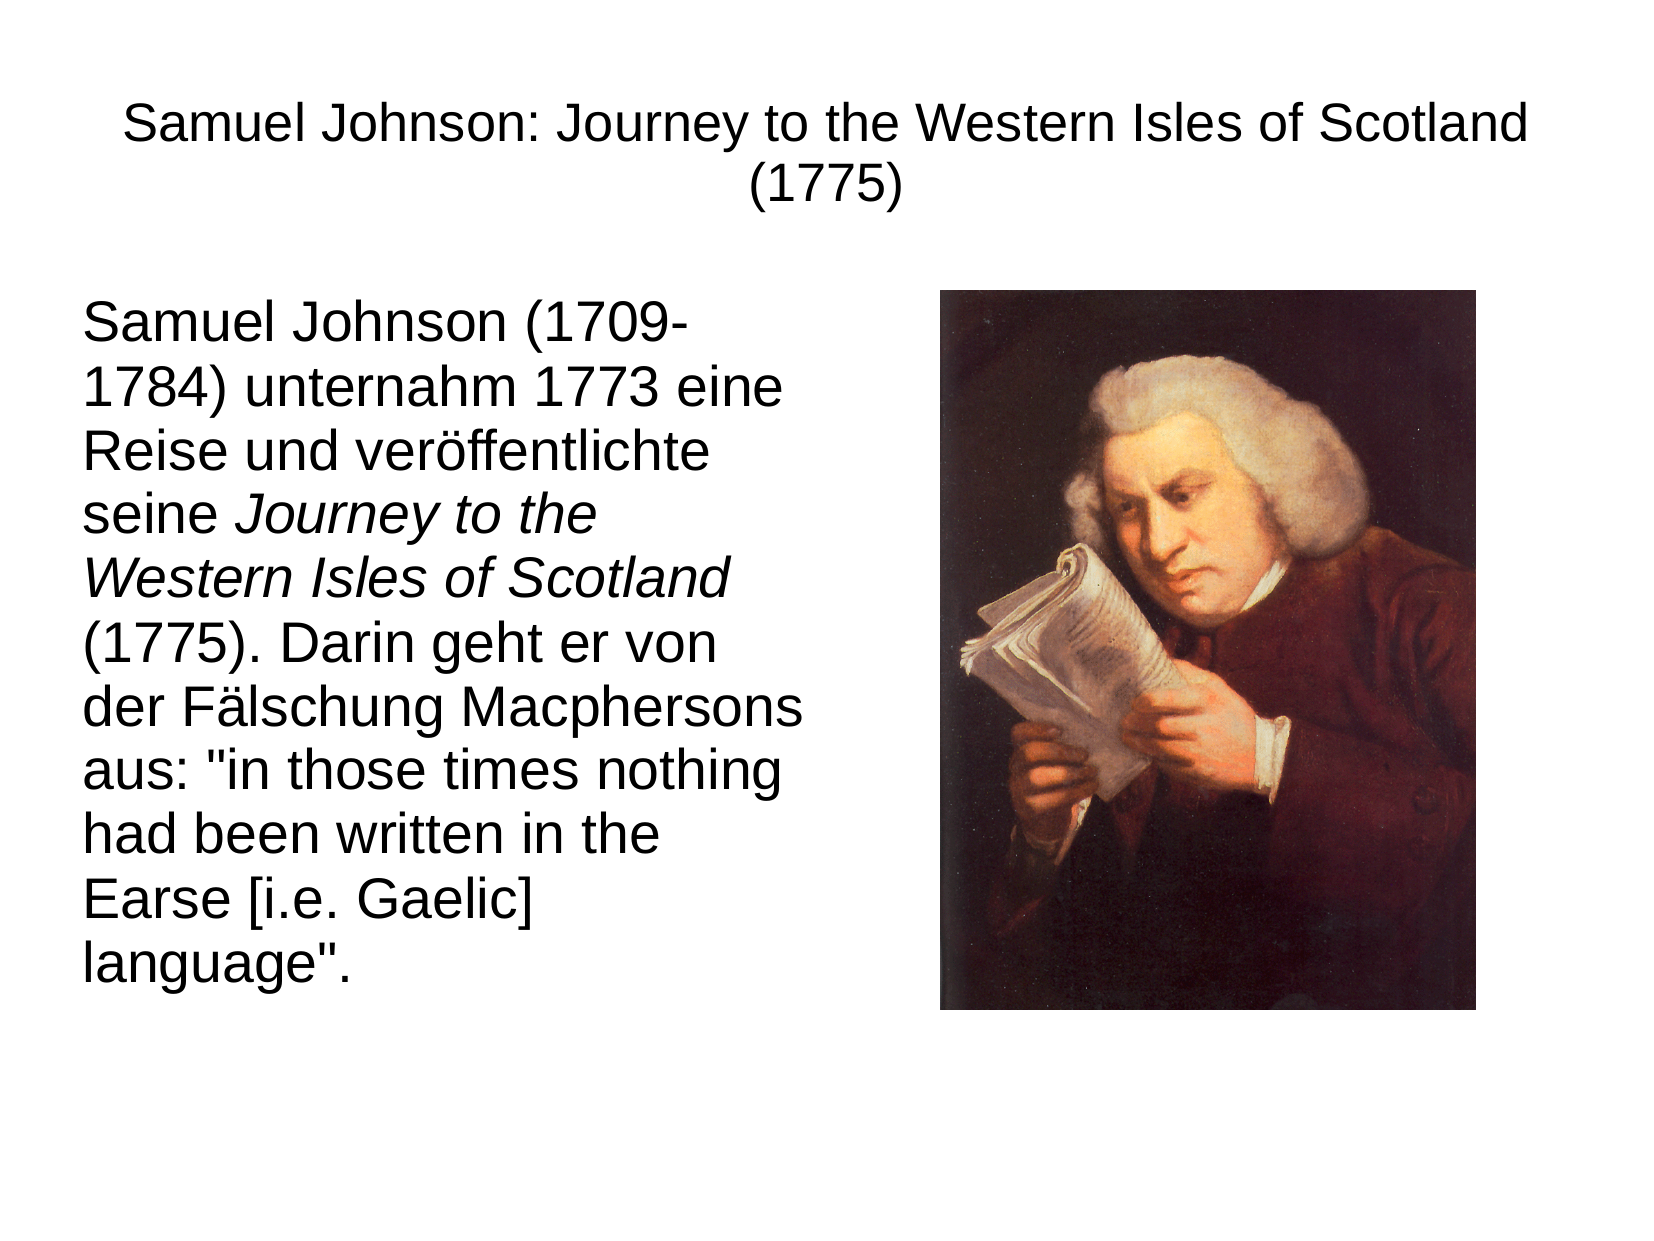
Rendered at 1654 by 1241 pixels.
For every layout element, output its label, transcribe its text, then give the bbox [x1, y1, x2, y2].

title Samuel Johnson: Journey to the Western Isles of Scotland (1775) [82, 49, 1571, 257]
list Samuel Johnson (1709-1784) unternahm 1773 eine Reise und veröffentlichte seine Journey to the Western Isles of Scotland (1775). Darin geht er von der Fälschung Macphersons aus: "in those times nothing had been written in the Earse [i.e. Gaelic] language". [82, 290, 809, 1010]
picture [940, 290, 1476, 1010]
